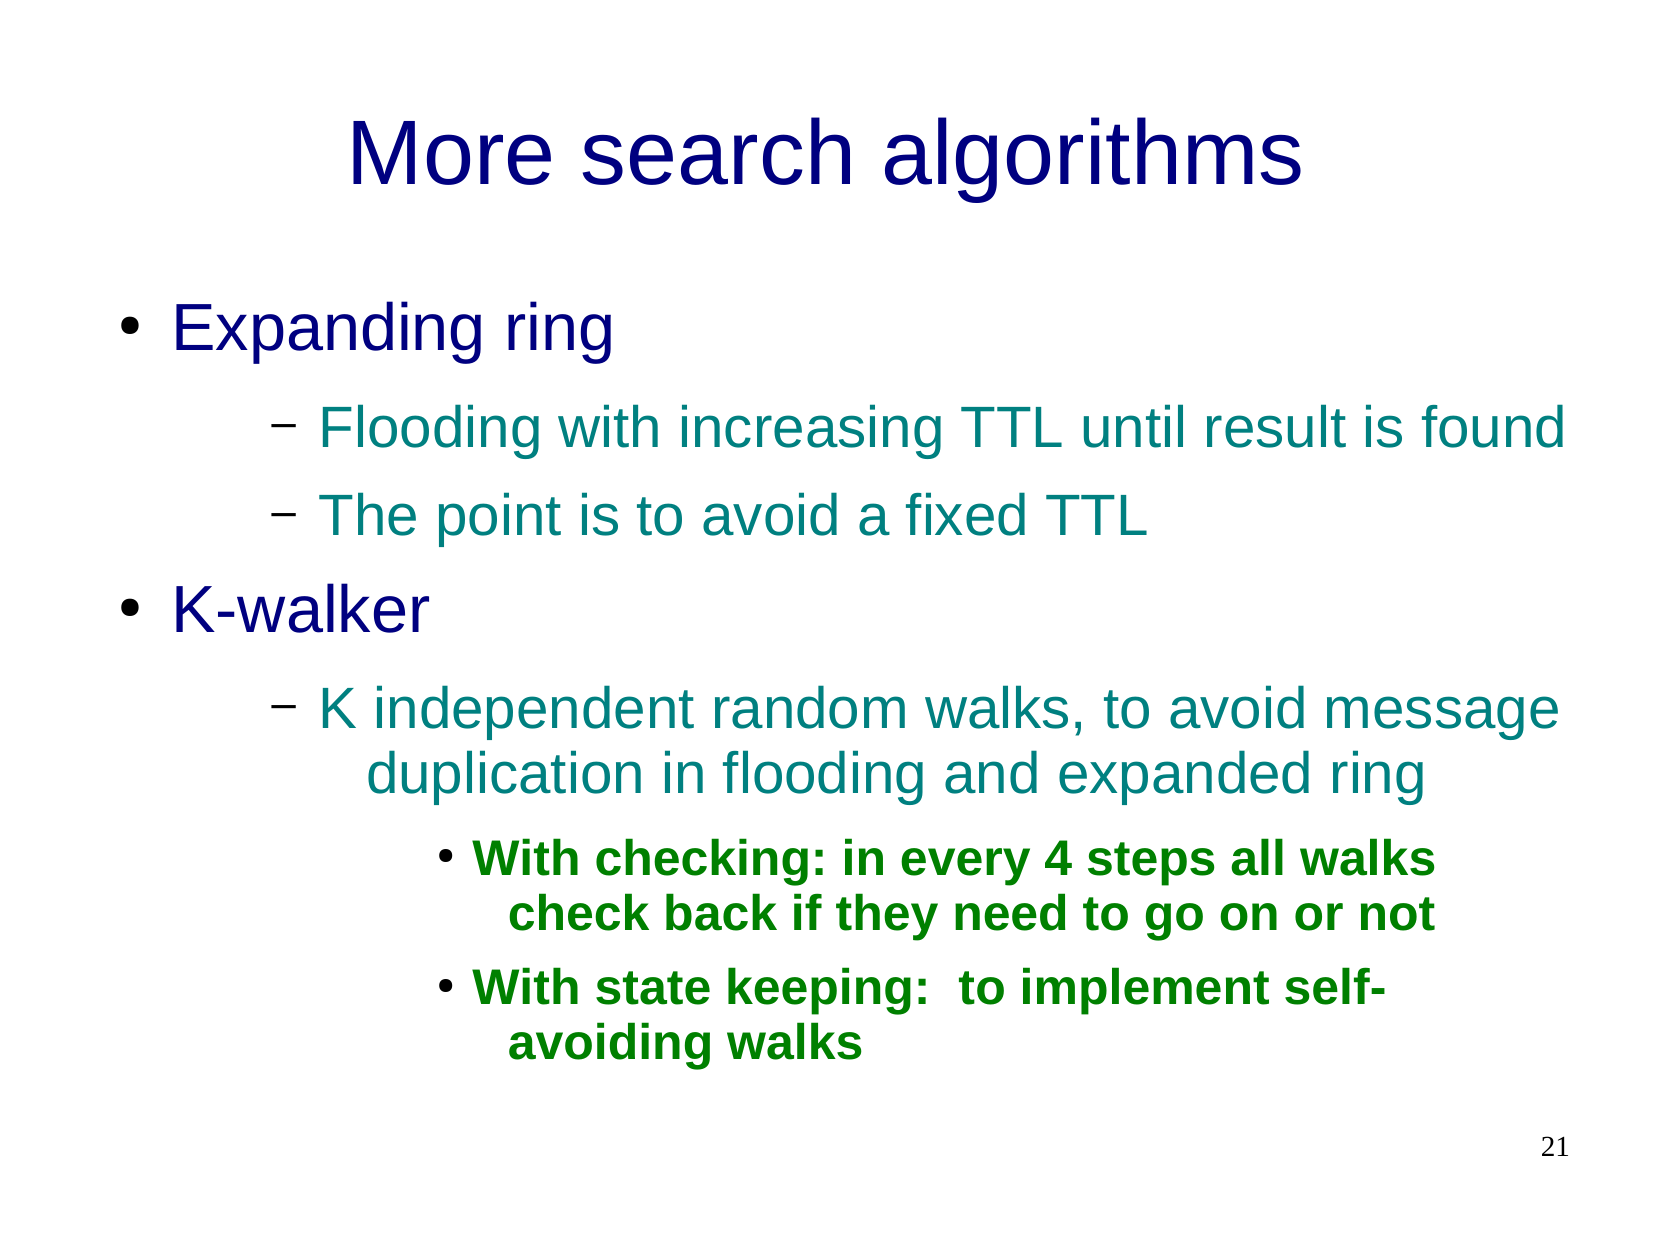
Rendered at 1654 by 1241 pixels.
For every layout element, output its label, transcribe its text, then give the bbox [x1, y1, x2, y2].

title More search algorithms [82, 49, 1571, 257]
list Expanding ring Flooding with increasing TTL until result is found The point is to avoid a fixed TTL K-walker K independent random walks, to avoid message duplication in flooding and expanded ring With checking: in every 4 steps all walks check back if they need to go on or not With state keeping: to implement self-avoiding walks [82, 290, 1571, 1109]
